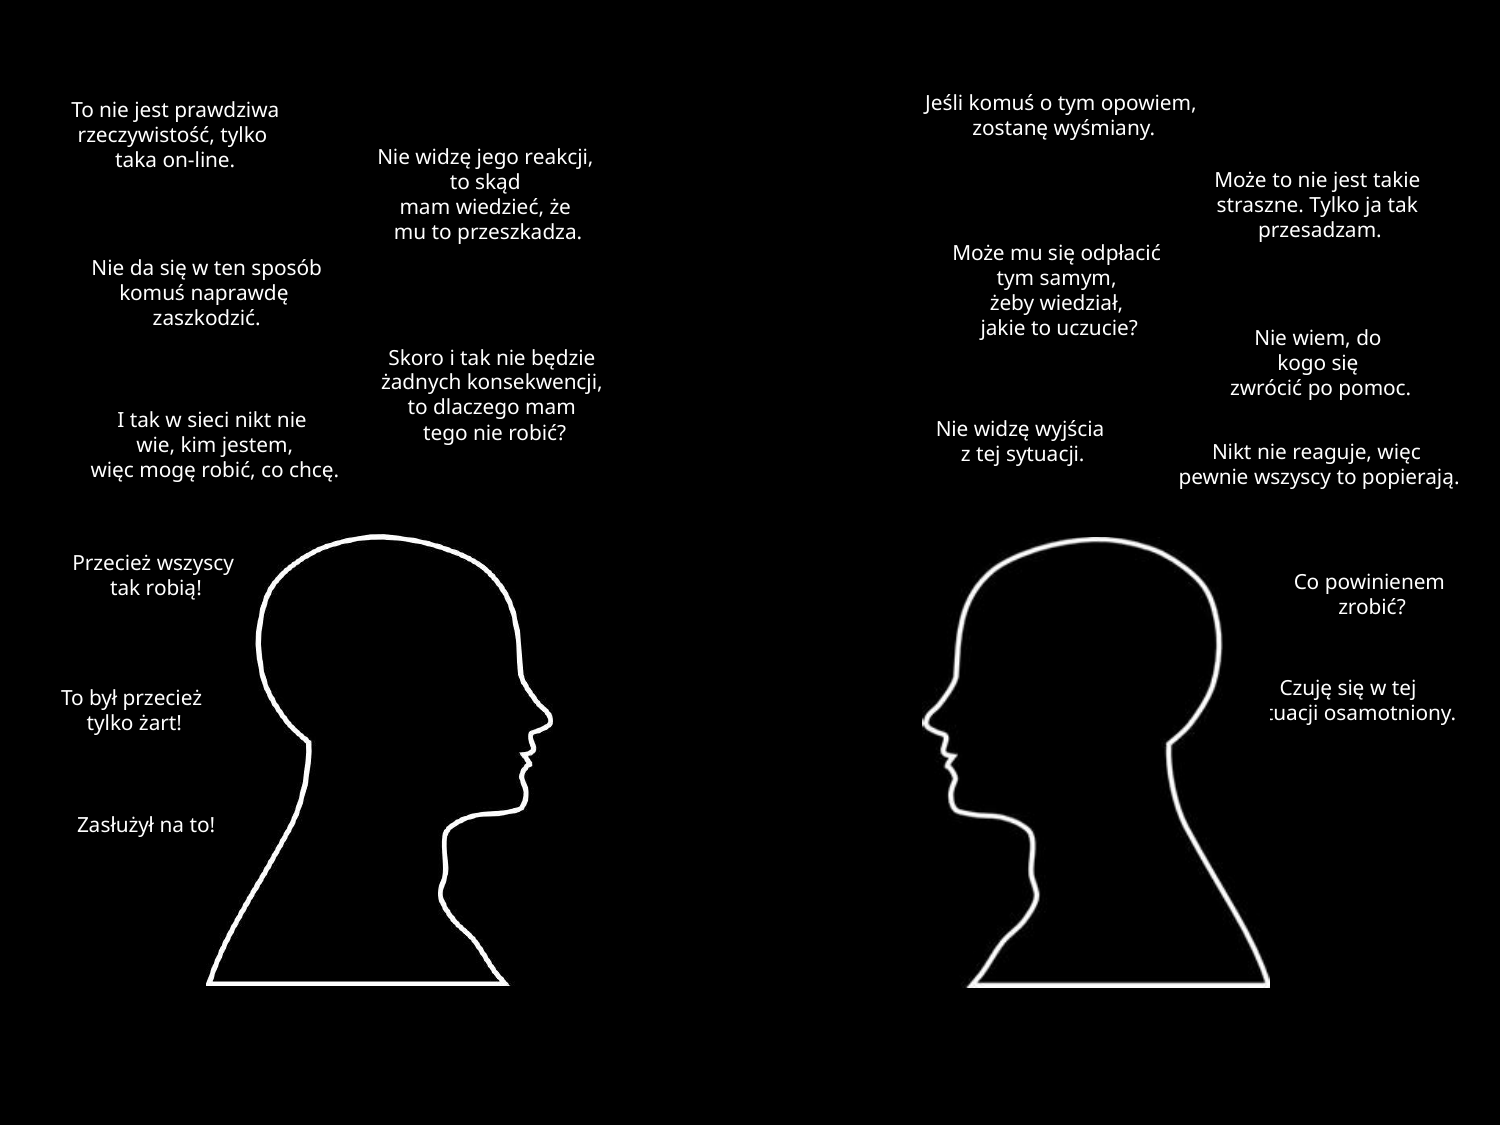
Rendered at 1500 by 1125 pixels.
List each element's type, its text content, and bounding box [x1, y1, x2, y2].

text_box Może mu się odpłacić tym samym, żeby wiedział, jakie to uczucie? [937, 232, 1182, 348]
text_box Przecież wszyscy tak robią! [57, 542, 255, 607]
text_box Nie da się w ten sposób komuś naprawdę zaszkodzić. [76, 247, 337, 338]
text_box Czuję się w tej sytuacji osamotniony. [1270, 667, 1471, 733]
text_box Nie wiem, do kogo się zwrócić po pomoc. [1215, 316, 1427, 407]
text_box Może to nie jest takie straszne. Tylko ja tak przesadzam. [1199, 159, 1441, 250]
text_box To nie jest prawdziwa rzeczywistość, tylko taka on-line. [56, 88, 295, 179]
picture [206, 534, 553, 986]
text_box Nie widzę wyjścia z tej sytuacji. [920, 407, 1125, 473]
text_box Zasłużył na to! [62, 804, 230, 845]
picture [922, 537, 1270, 988]
text_box Nie widzę jego reakcji, to skąd mam wiedzieć, że mu to przeszkadza. [362, 136, 614, 251]
text_box Skoro i tak nie będzie żadnych konsekwencji, to dlaczego mam tego nie robić? [366, 336, 623, 452]
text_box To był przecież tylko żart! [46, 677, 223, 742]
text_box Nikt nie reaguje, więc pewnie wszyscy to popierają. [1163, 431, 1475, 497]
text_box Jeśli komuś o tym opowiem, zostanę wyśmiany. [910, 82, 1218, 148]
text_box Co powinienem zrobić? [1278, 561, 1466, 627]
text_box I tak w sieci nikt nie wie, kim jestem, więc mogę robić, co chcę. [75, 399, 354, 490]
